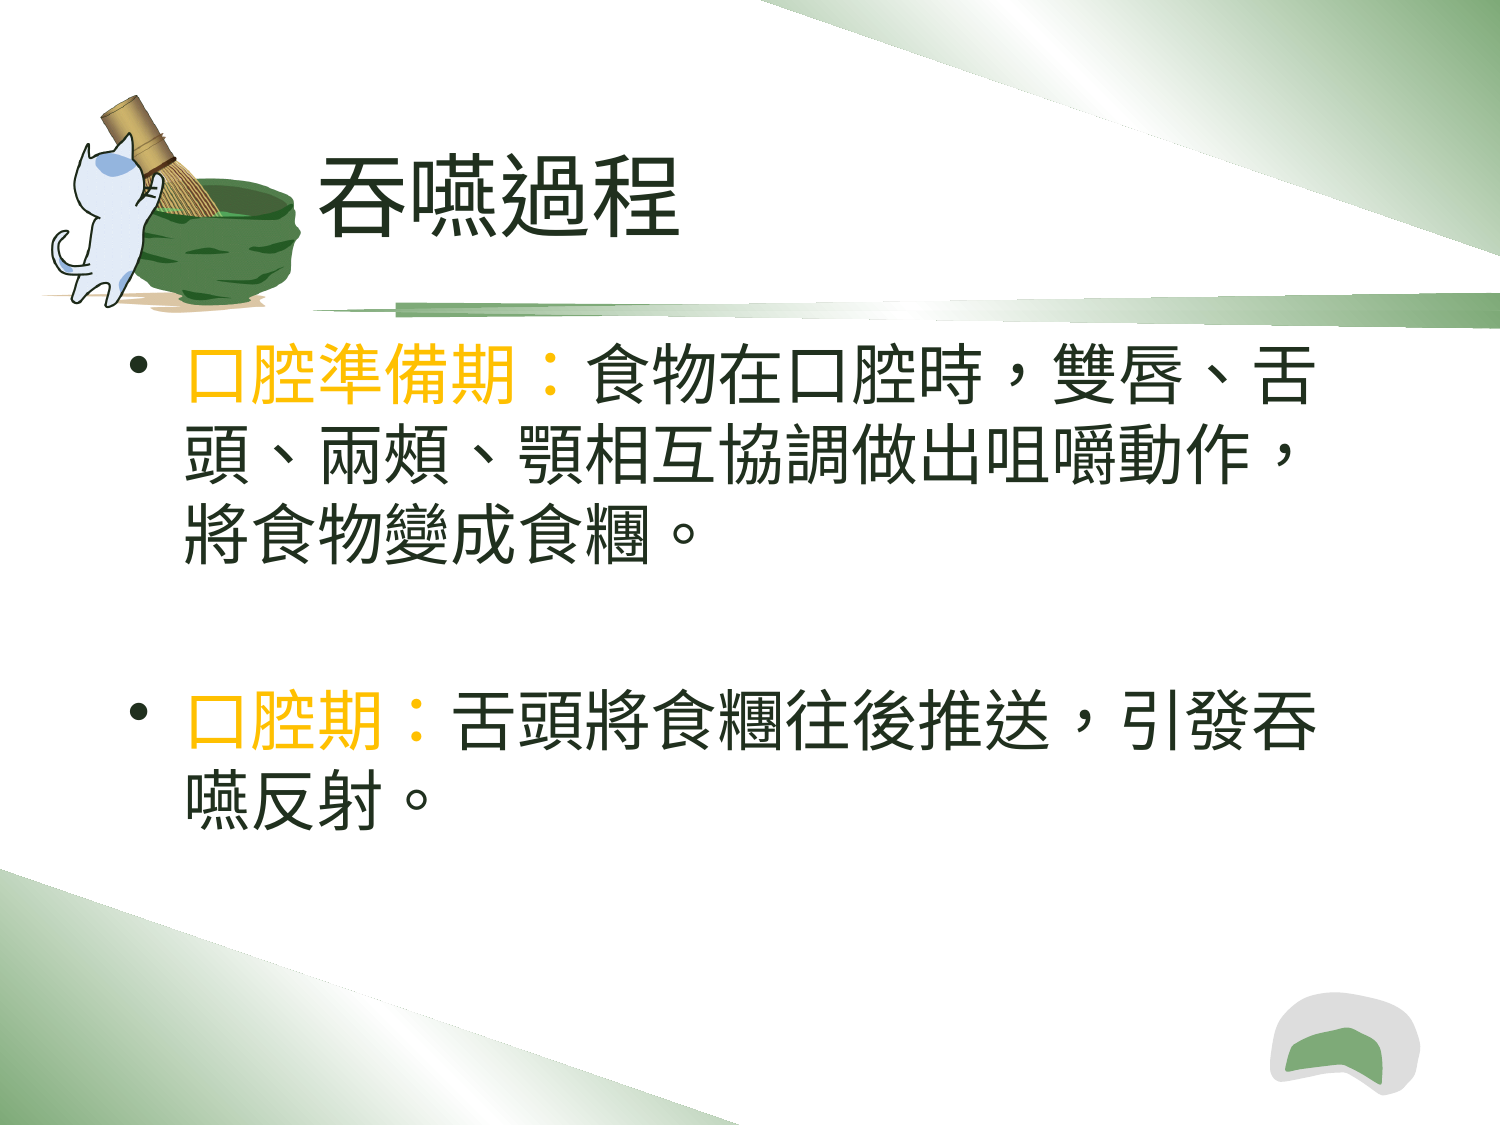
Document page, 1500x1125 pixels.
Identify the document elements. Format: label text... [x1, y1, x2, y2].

title 吞嚥過程 [301, 99, 1388, 288]
picture [29, 90, 306, 318]
list 口腔準備期：食物在口腔時，雙唇、舌頭、兩頰、顎相互協調做出咀嚼動作，將食物變成食糰。 口腔期：舌頭將食糰往後推送，引發吞嚥反射。 [112, 324, 1388, 1000]
